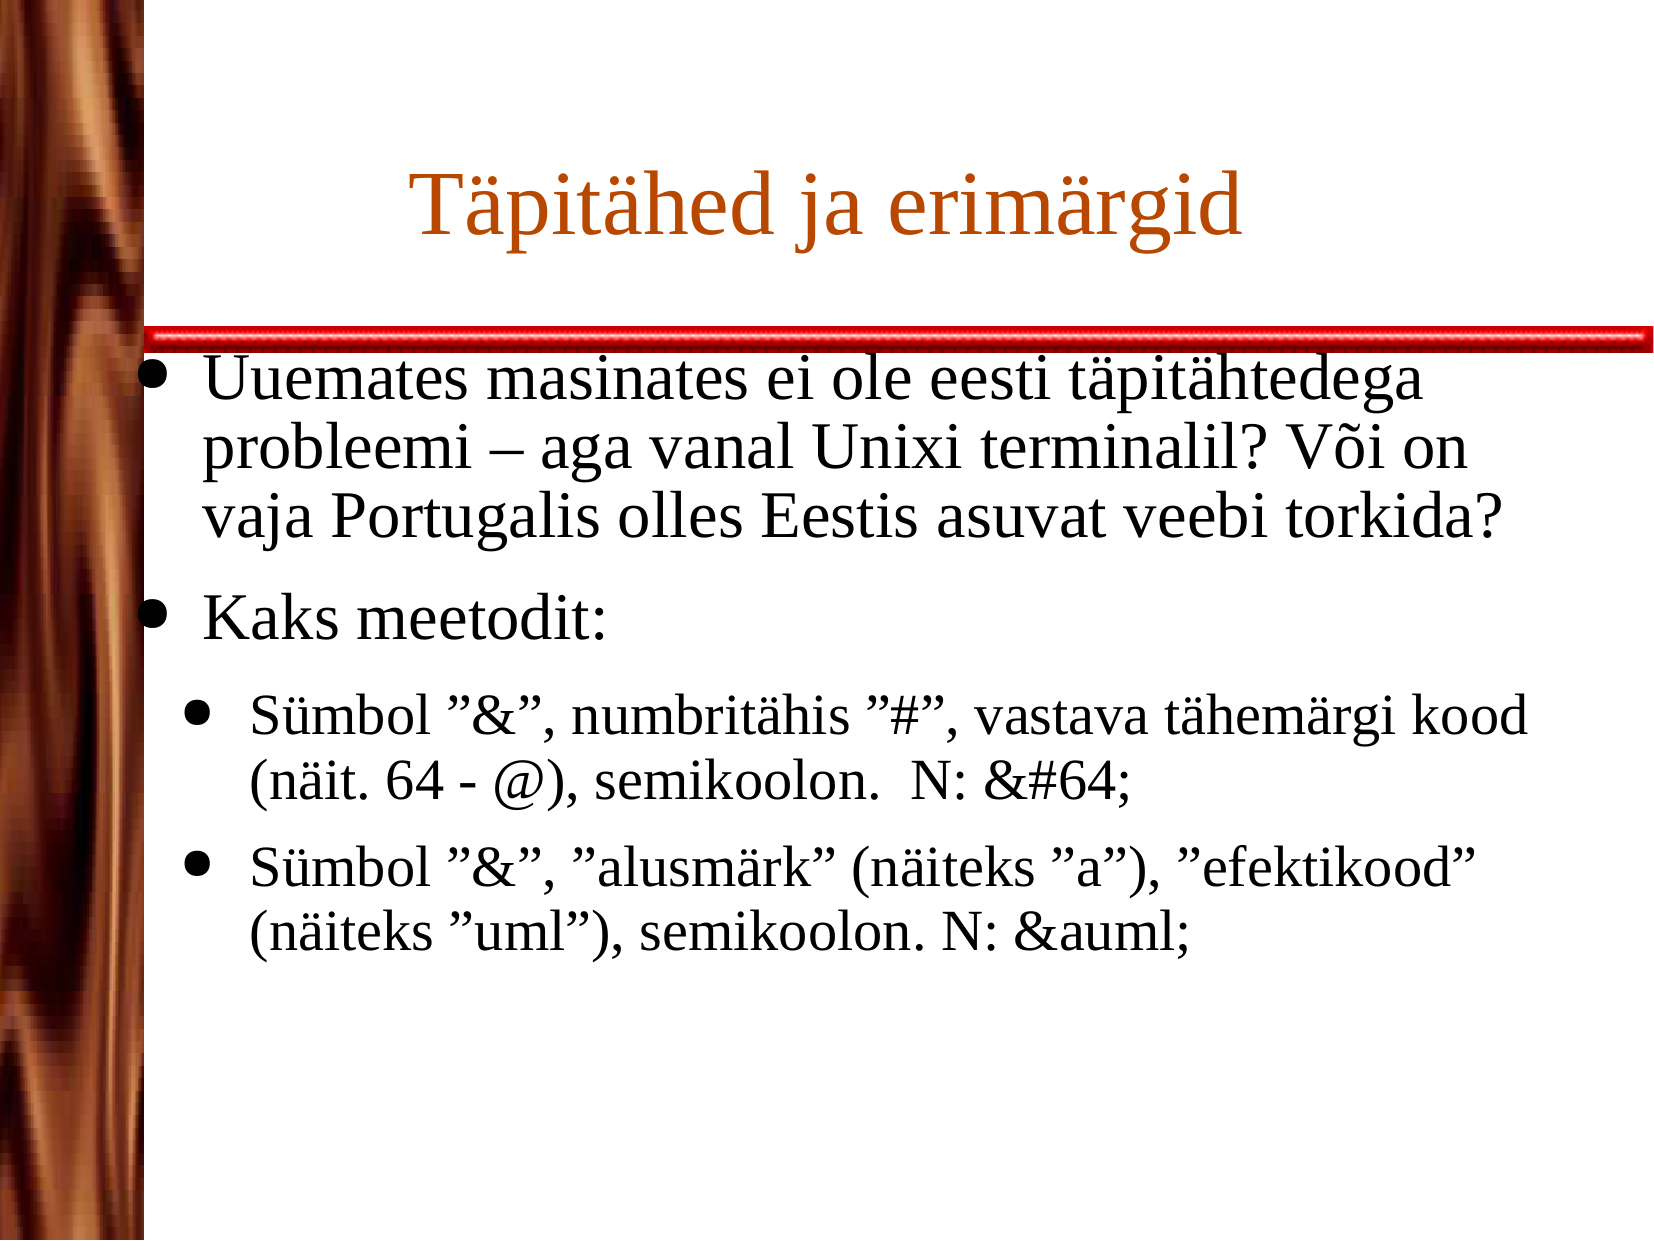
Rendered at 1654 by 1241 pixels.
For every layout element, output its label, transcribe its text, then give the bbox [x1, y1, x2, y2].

picture [0, 0, 1654, 1240]
list Uuemates masinates ei ole eesti täpitähtedega probleemi – aga vanal Unixi terminalil? Või on vaja Portugalis olles Eestis asuvat veebi torkida? Kaks meetodit: Sümbol ”&”, numbritähis ”#”, vastava tähemärgi kood (näit. 64 - @), semikoolon. N: &#64; Sümbol ”&”, ”alusmärk” (näiteks ”a”), ”efektikood” (näiteks ”uml”), semikoolon. N: &auml; [121, 344, 1533, 1126]
title Täpitähed ja erimärgid [121, 100, 1533, 312]
